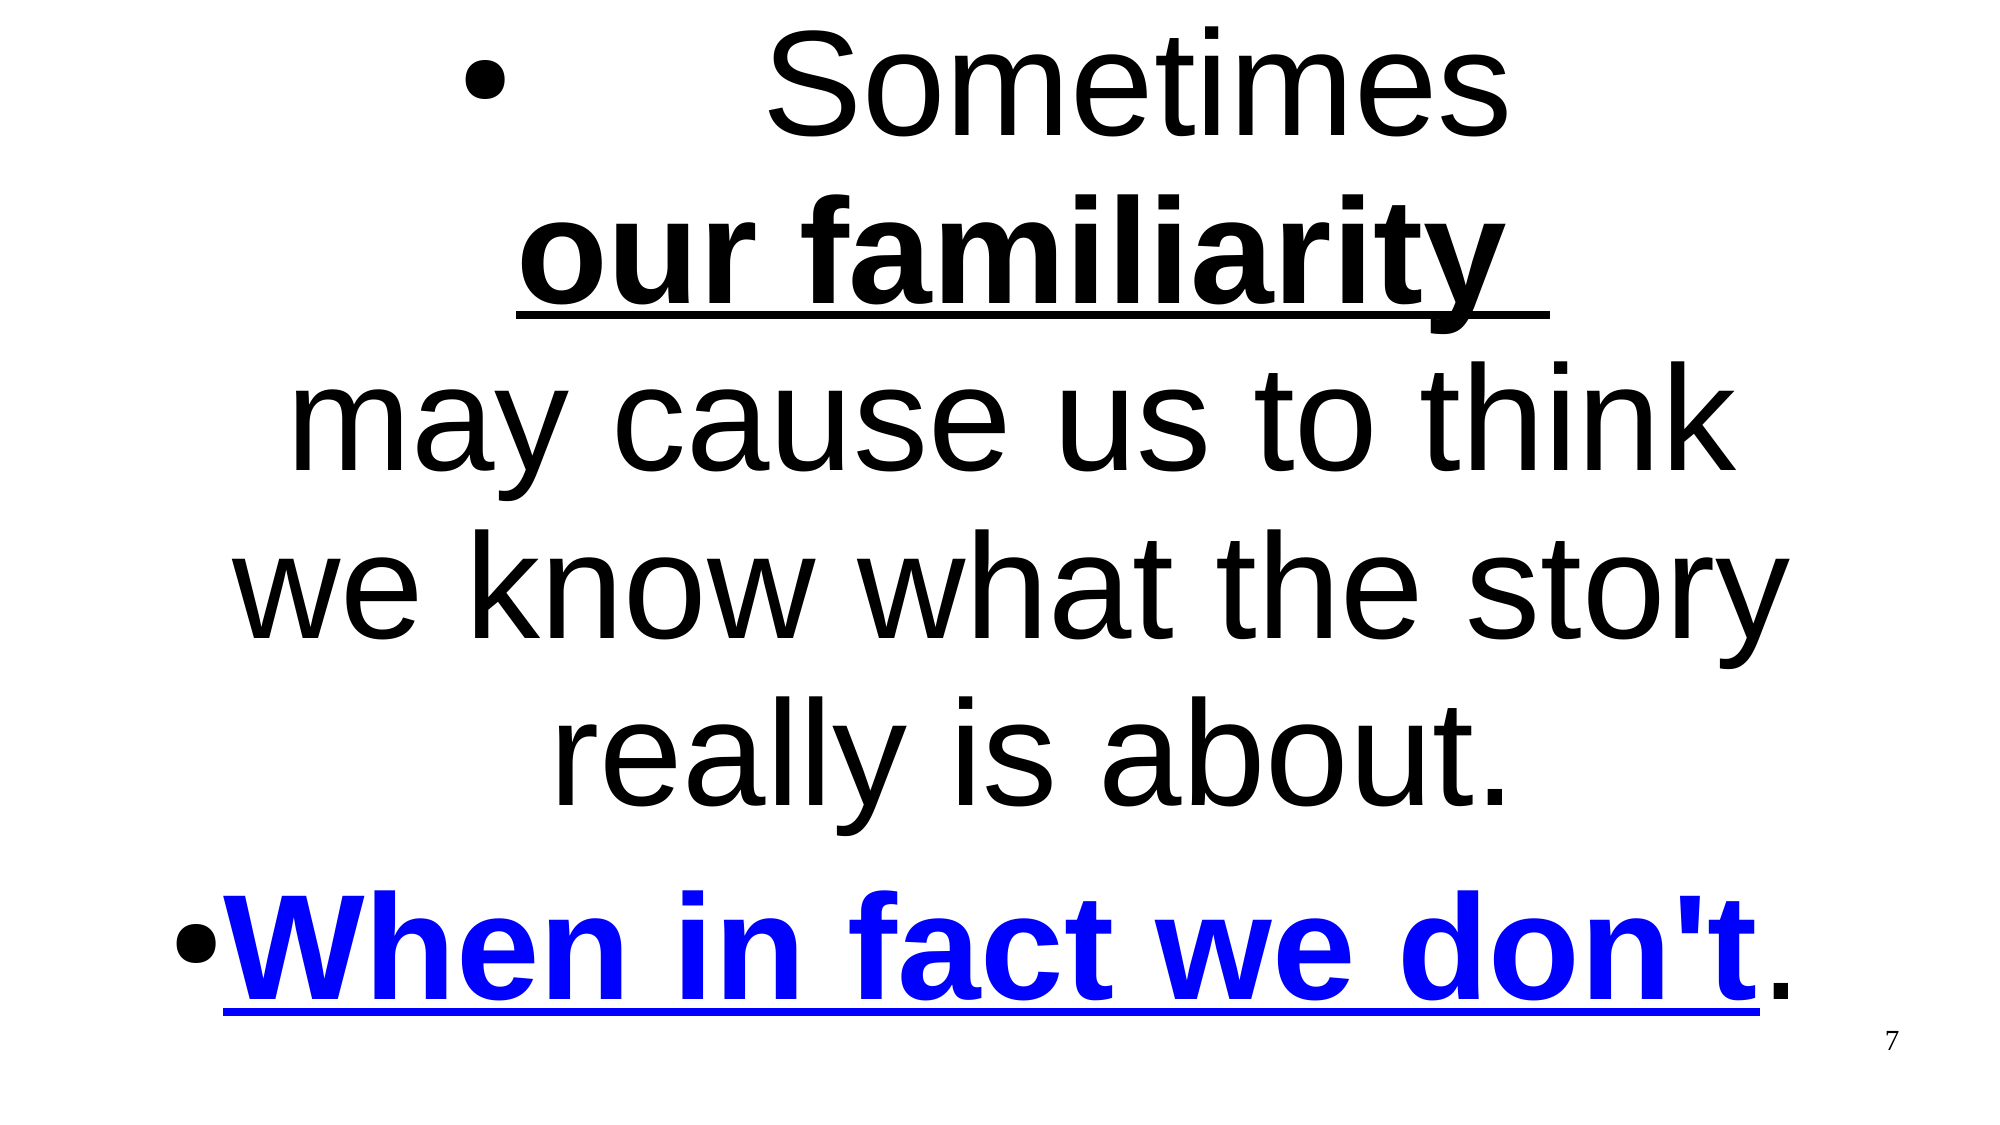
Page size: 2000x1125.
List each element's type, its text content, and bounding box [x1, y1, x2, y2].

list Sometimes our familiarity may cause us to think we know what the story really is about. When in fact we don't. [0, 0, 1996, 1123]
